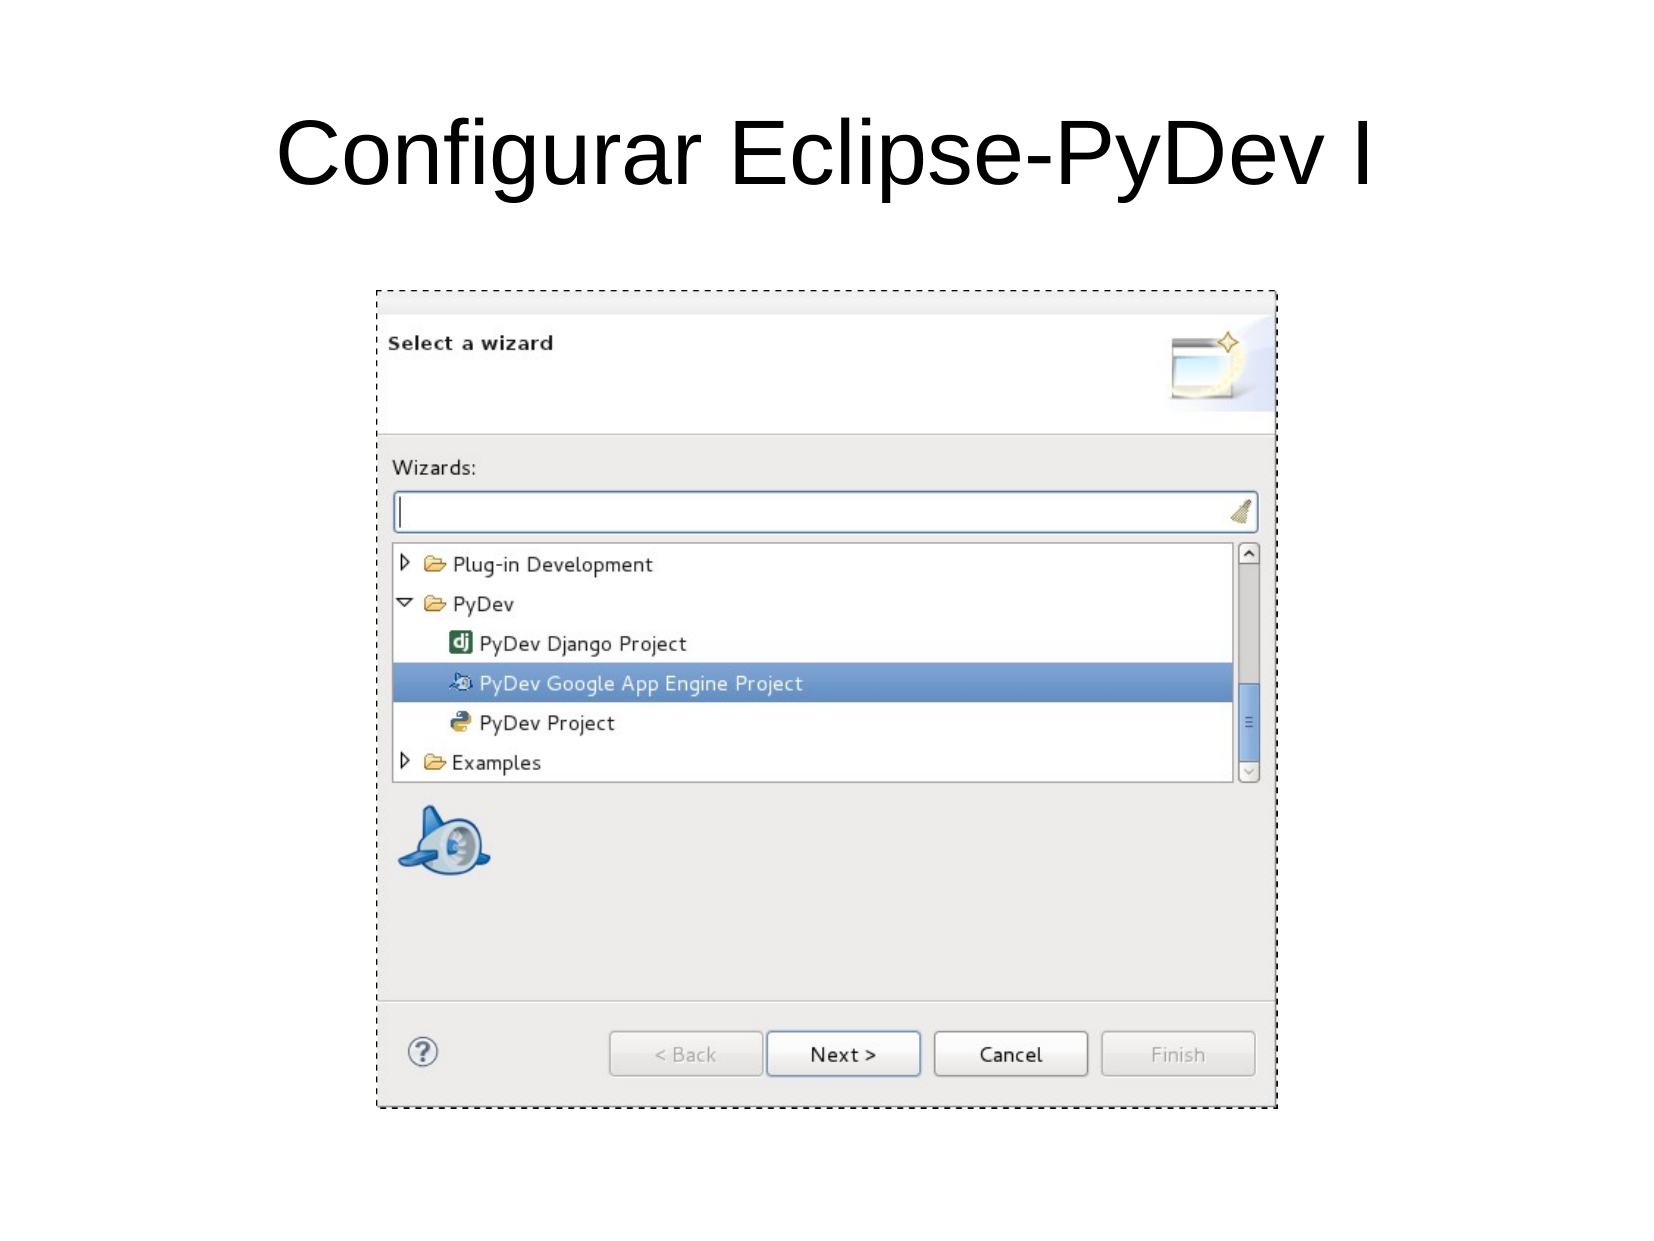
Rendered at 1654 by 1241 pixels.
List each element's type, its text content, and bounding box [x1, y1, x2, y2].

picture [376, 290, 1278, 1109]
title Configurar Eclipse-PyDev I [82, 49, 1571, 257]
